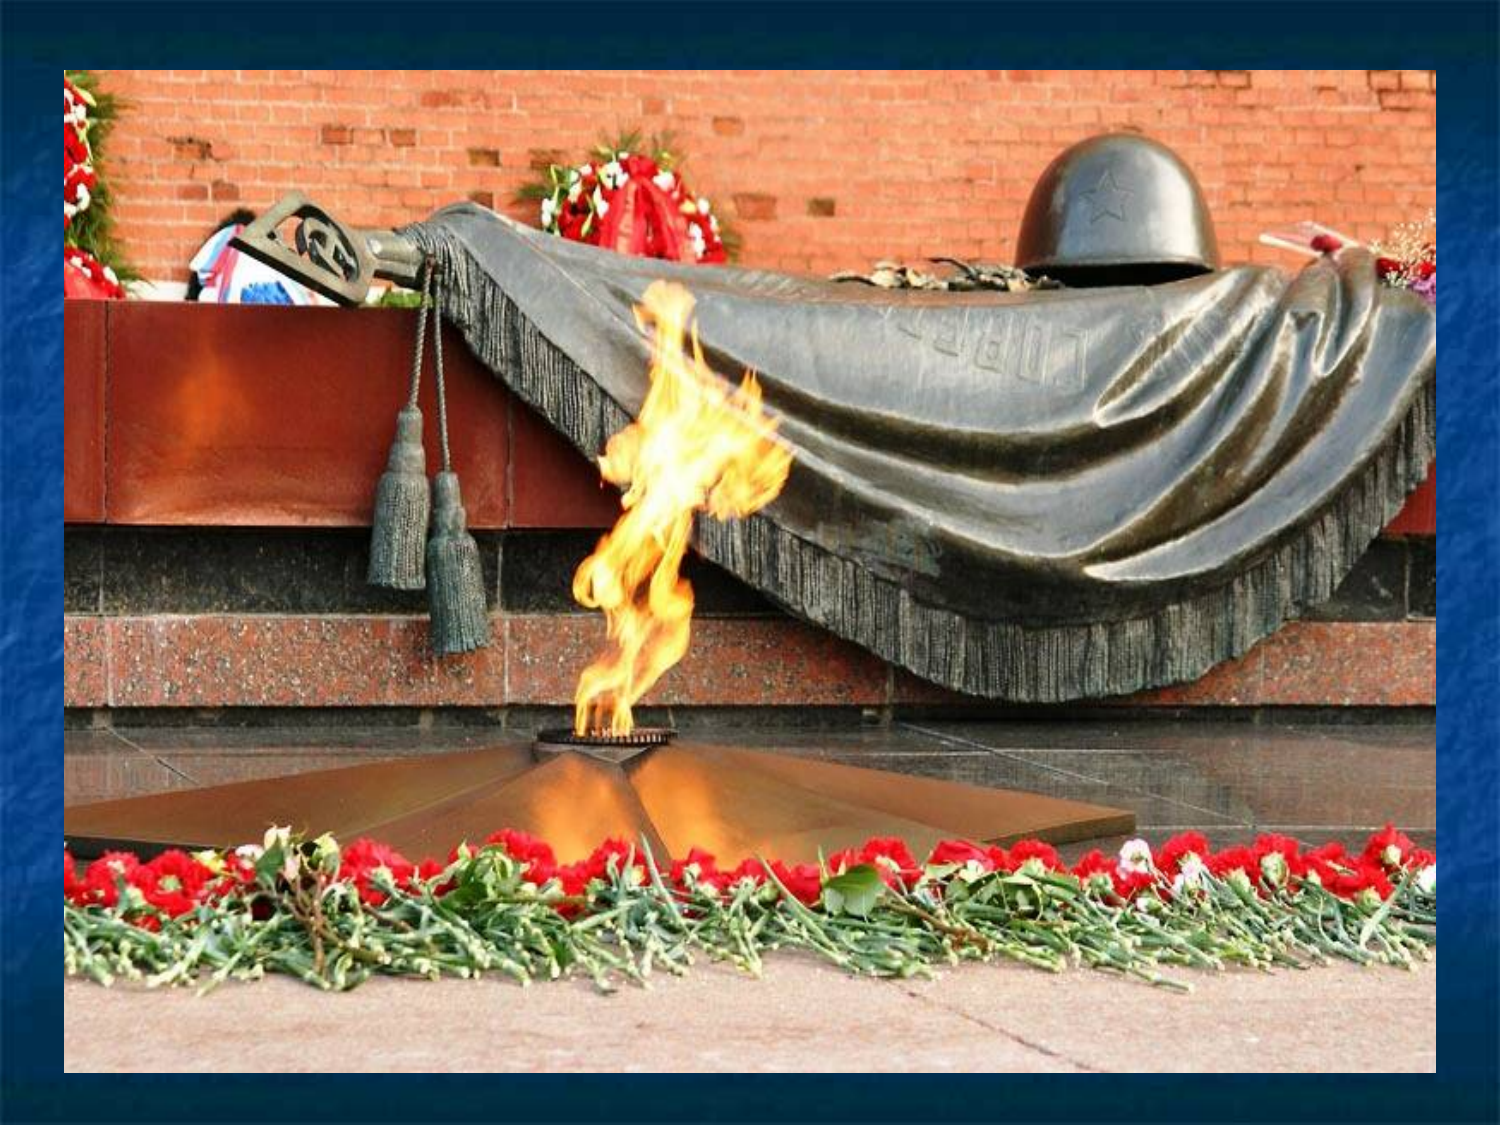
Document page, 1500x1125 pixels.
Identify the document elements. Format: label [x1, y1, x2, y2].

picture [64, 70, 1436, 1073]
